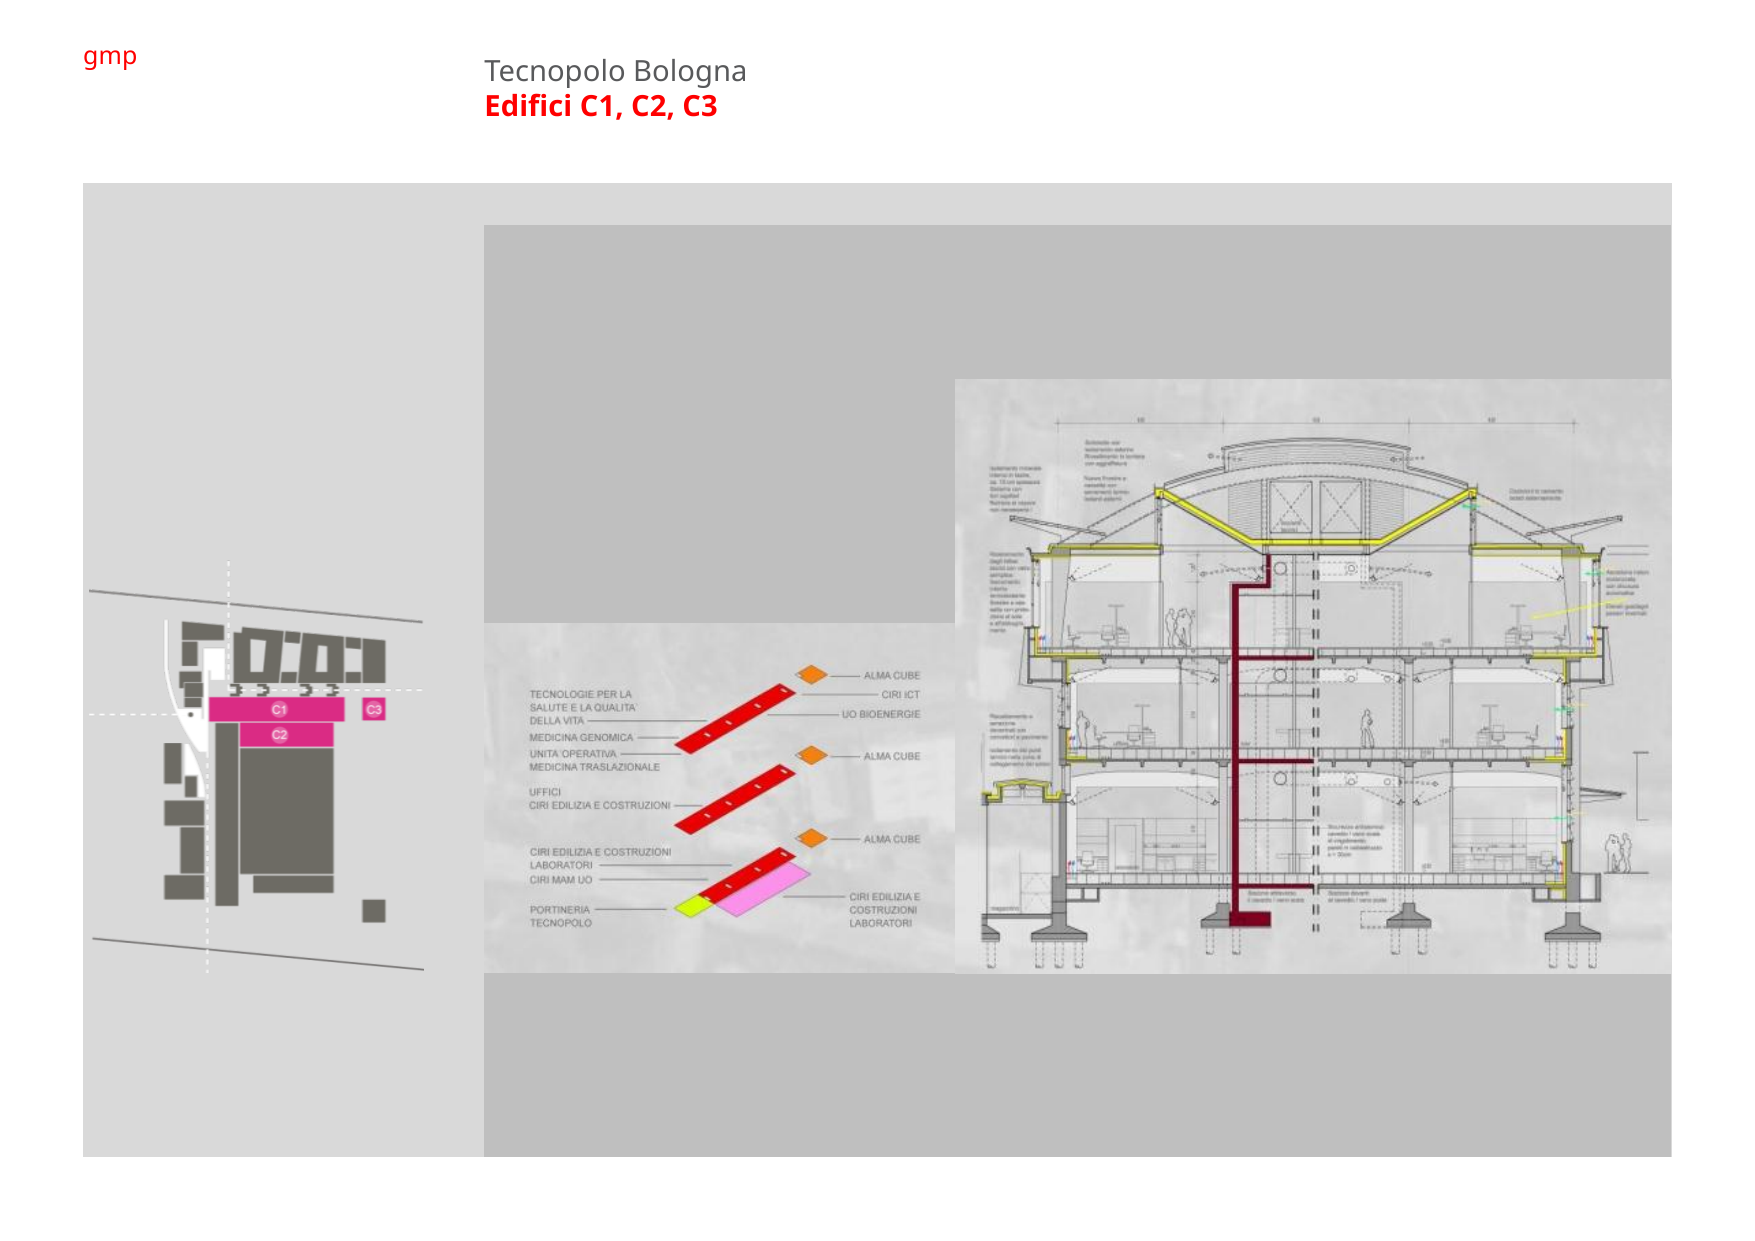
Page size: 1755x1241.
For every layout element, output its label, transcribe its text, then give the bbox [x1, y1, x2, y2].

list Edifici C1, C2, C3 [484, 100, 1625, 152]
text_box [83, 183, 1672, 1157]
picture [484, 379, 1672, 974]
picture [89, 443, 424, 973]
